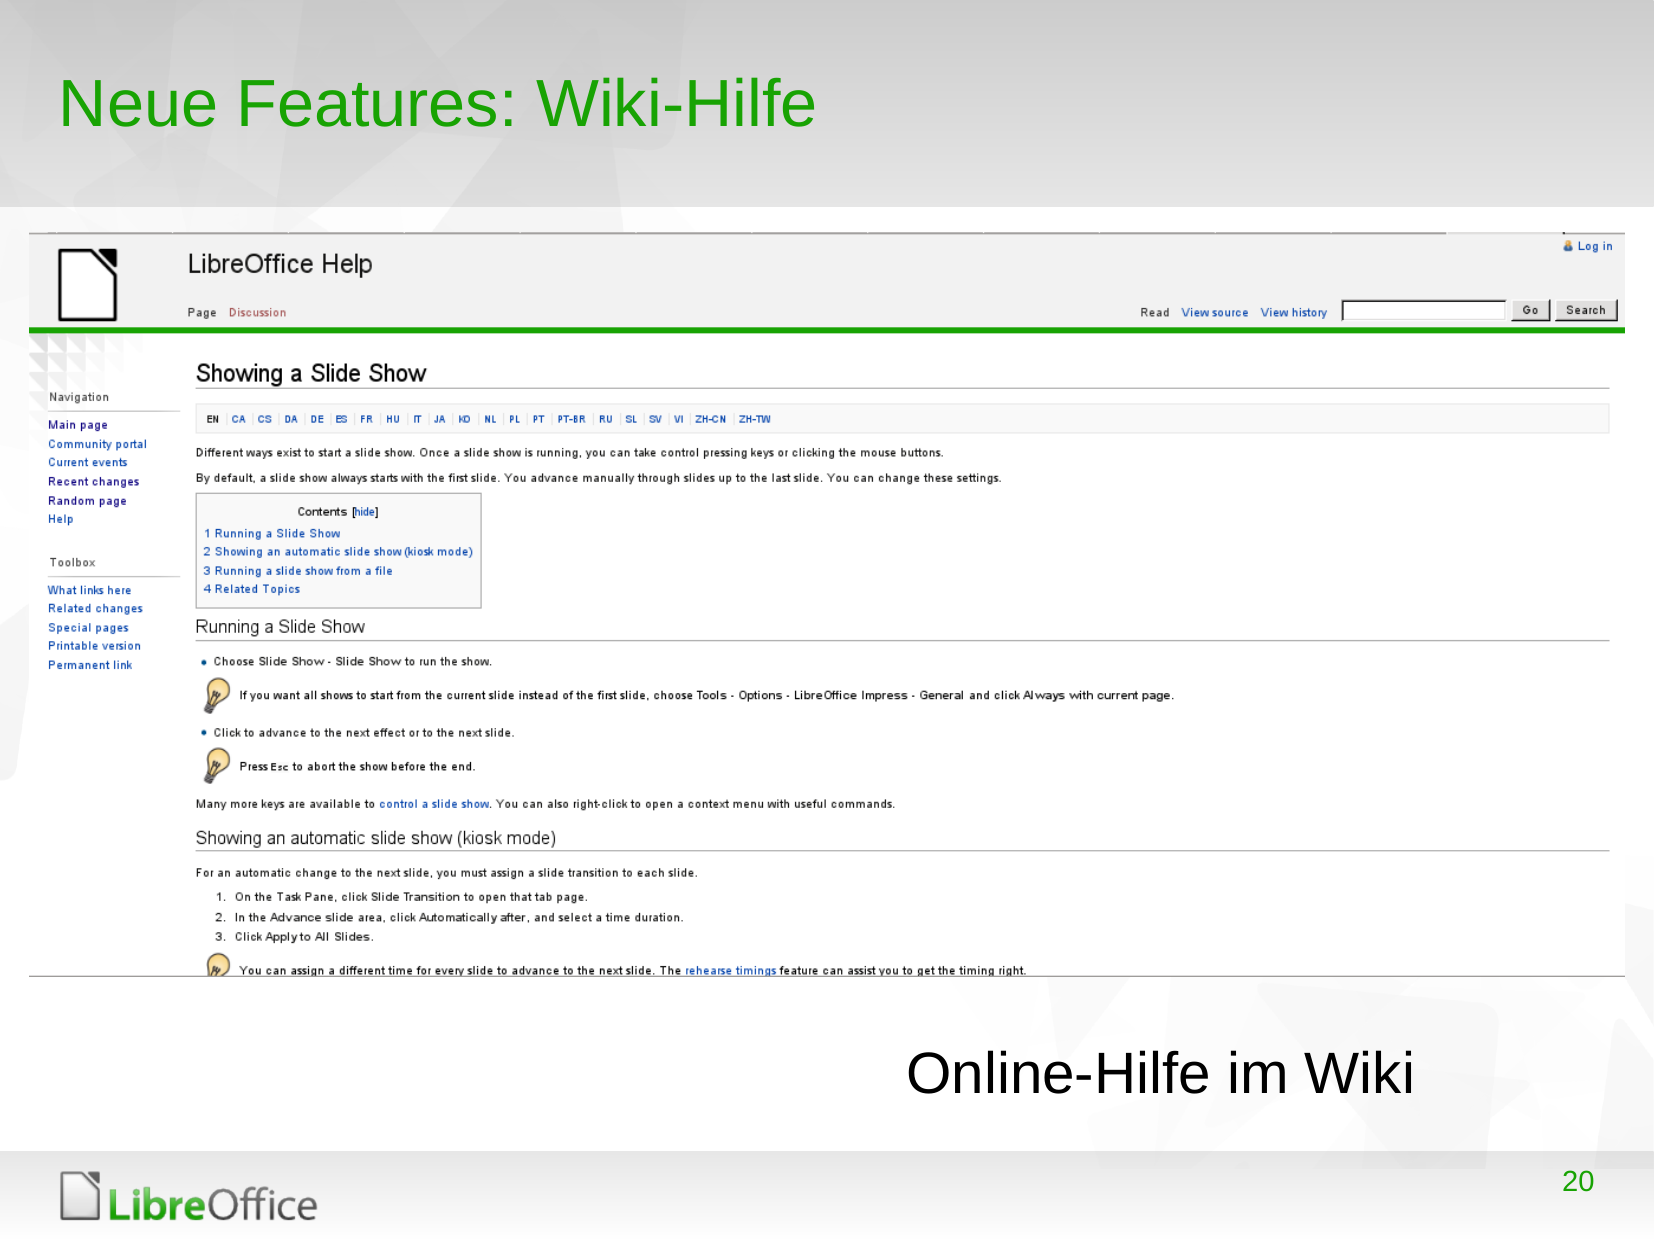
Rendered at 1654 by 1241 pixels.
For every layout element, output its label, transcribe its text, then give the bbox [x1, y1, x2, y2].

text_box Online-Hilfe im Wiki [891, 1033, 1447, 1114]
picture [41, 1152, 337, 1240]
title Neue Features: Wiki-Hilfe [59, 29, 1595, 178]
picture [0, 0, 1654, 1169]
